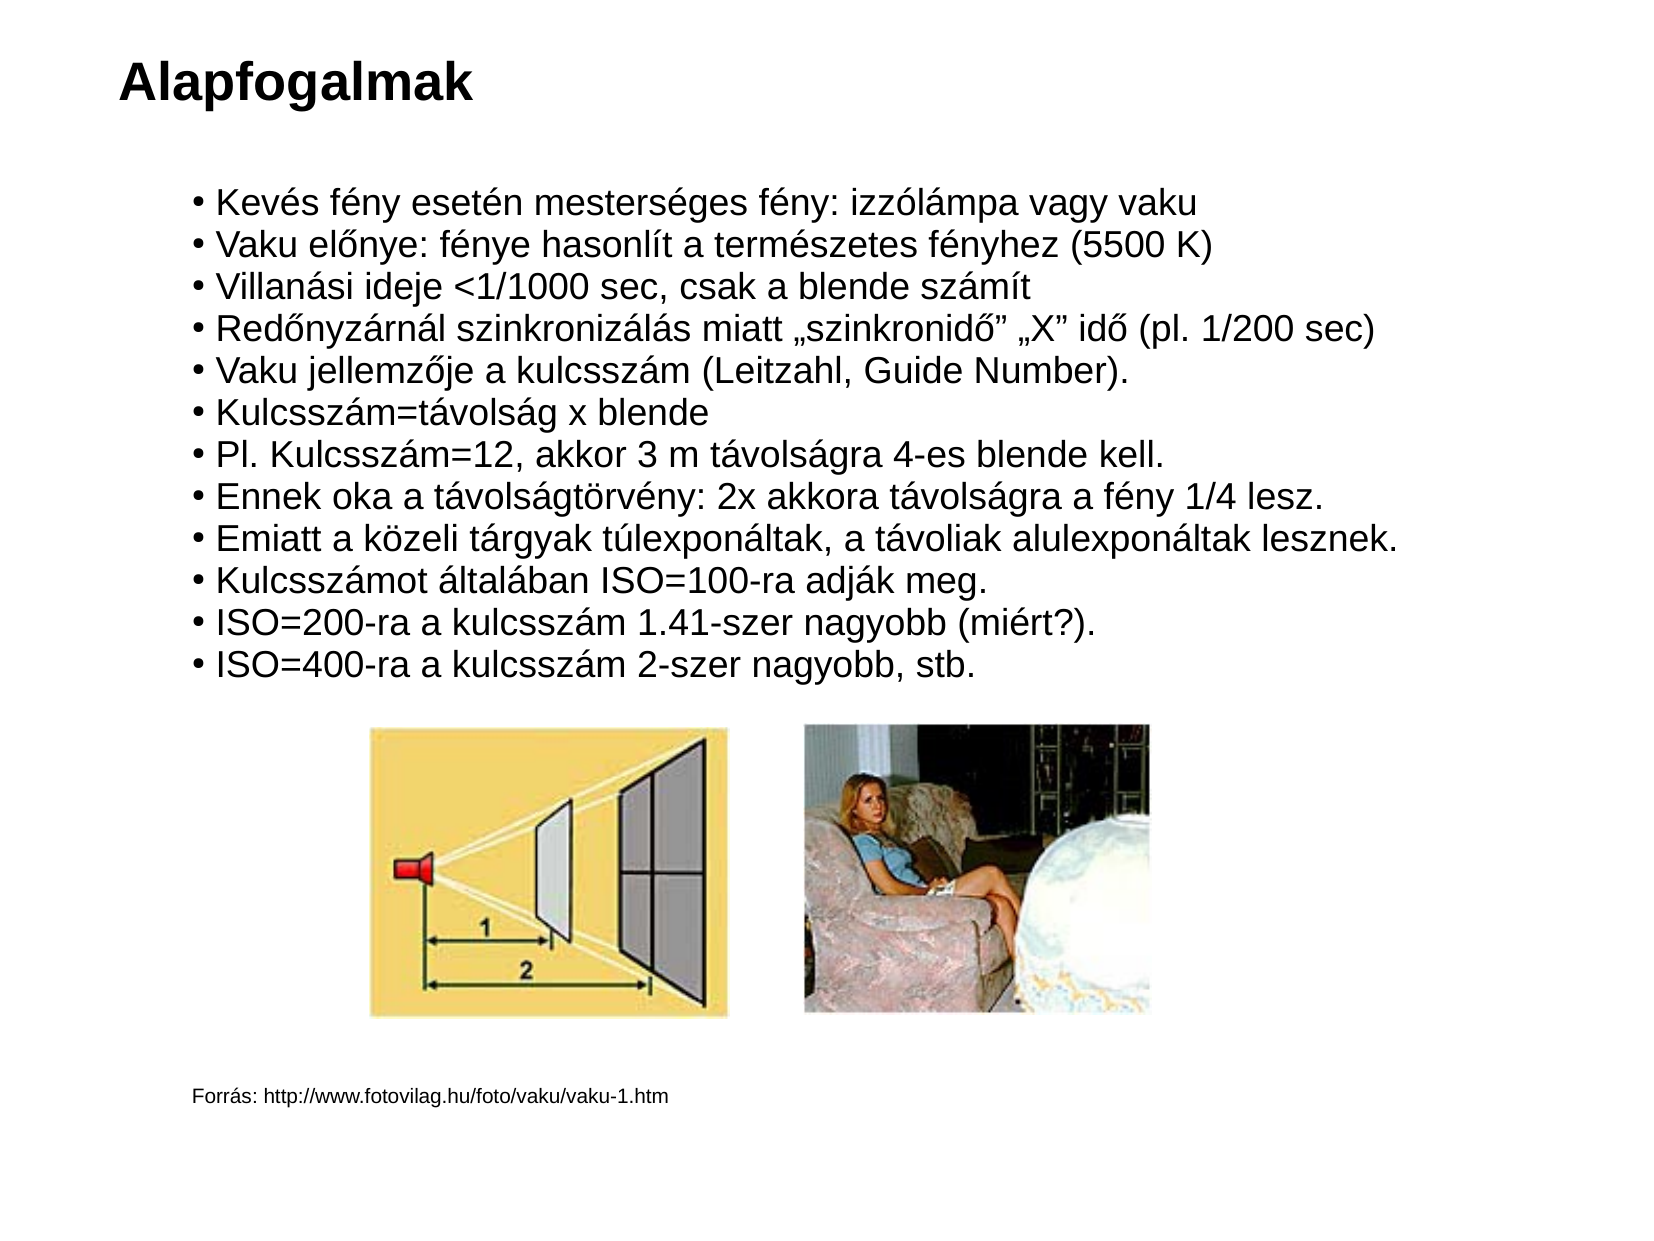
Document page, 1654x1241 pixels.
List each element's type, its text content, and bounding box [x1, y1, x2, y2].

picture [803, 723, 1152, 1016]
picture [369, 727, 730, 1019]
text_box Kevés fény esetén mesterséges fény: izzólámpa vagy vaku Vaku előnye: fénye hasonlít a természetes fényhez (5500 K) Villanási ideje <1/1000 sec, csak a blende számít Redőnyzárnál szinkronizálás miatt „szinkronidő” „X” idő (pl. 1/200 sec) Vaku jellemzője a kulcsszám (Leitzahl, Guide Number). Kulcsszám=távolság x blende Pl. Kulcsszám=12, akkor 3 m távolságra 4-es blende kell. Ennek oka a távolságtörvény: 2x akkora távolságra a fény 1/4 lesz. Emiatt a közeli tárgyak túlexponáltak, a távoliak alulexponáltak lesznek. Kulcsszámot általában ISO=100-ra adják meg. ISO=200-ra a kulcsszám 1.41-szer nagyobb (miért?). ISO=400-ra a kulcsszám 2-szer nagyobb, stb. [177, 174, 1414, 694]
text_box Alapfogalmak [103, 44, 490, 122]
text_box Forrás: http://www.fotovilag.hu/foto/vaku/vaku-1.htm [177, 1077, 685, 1116]
